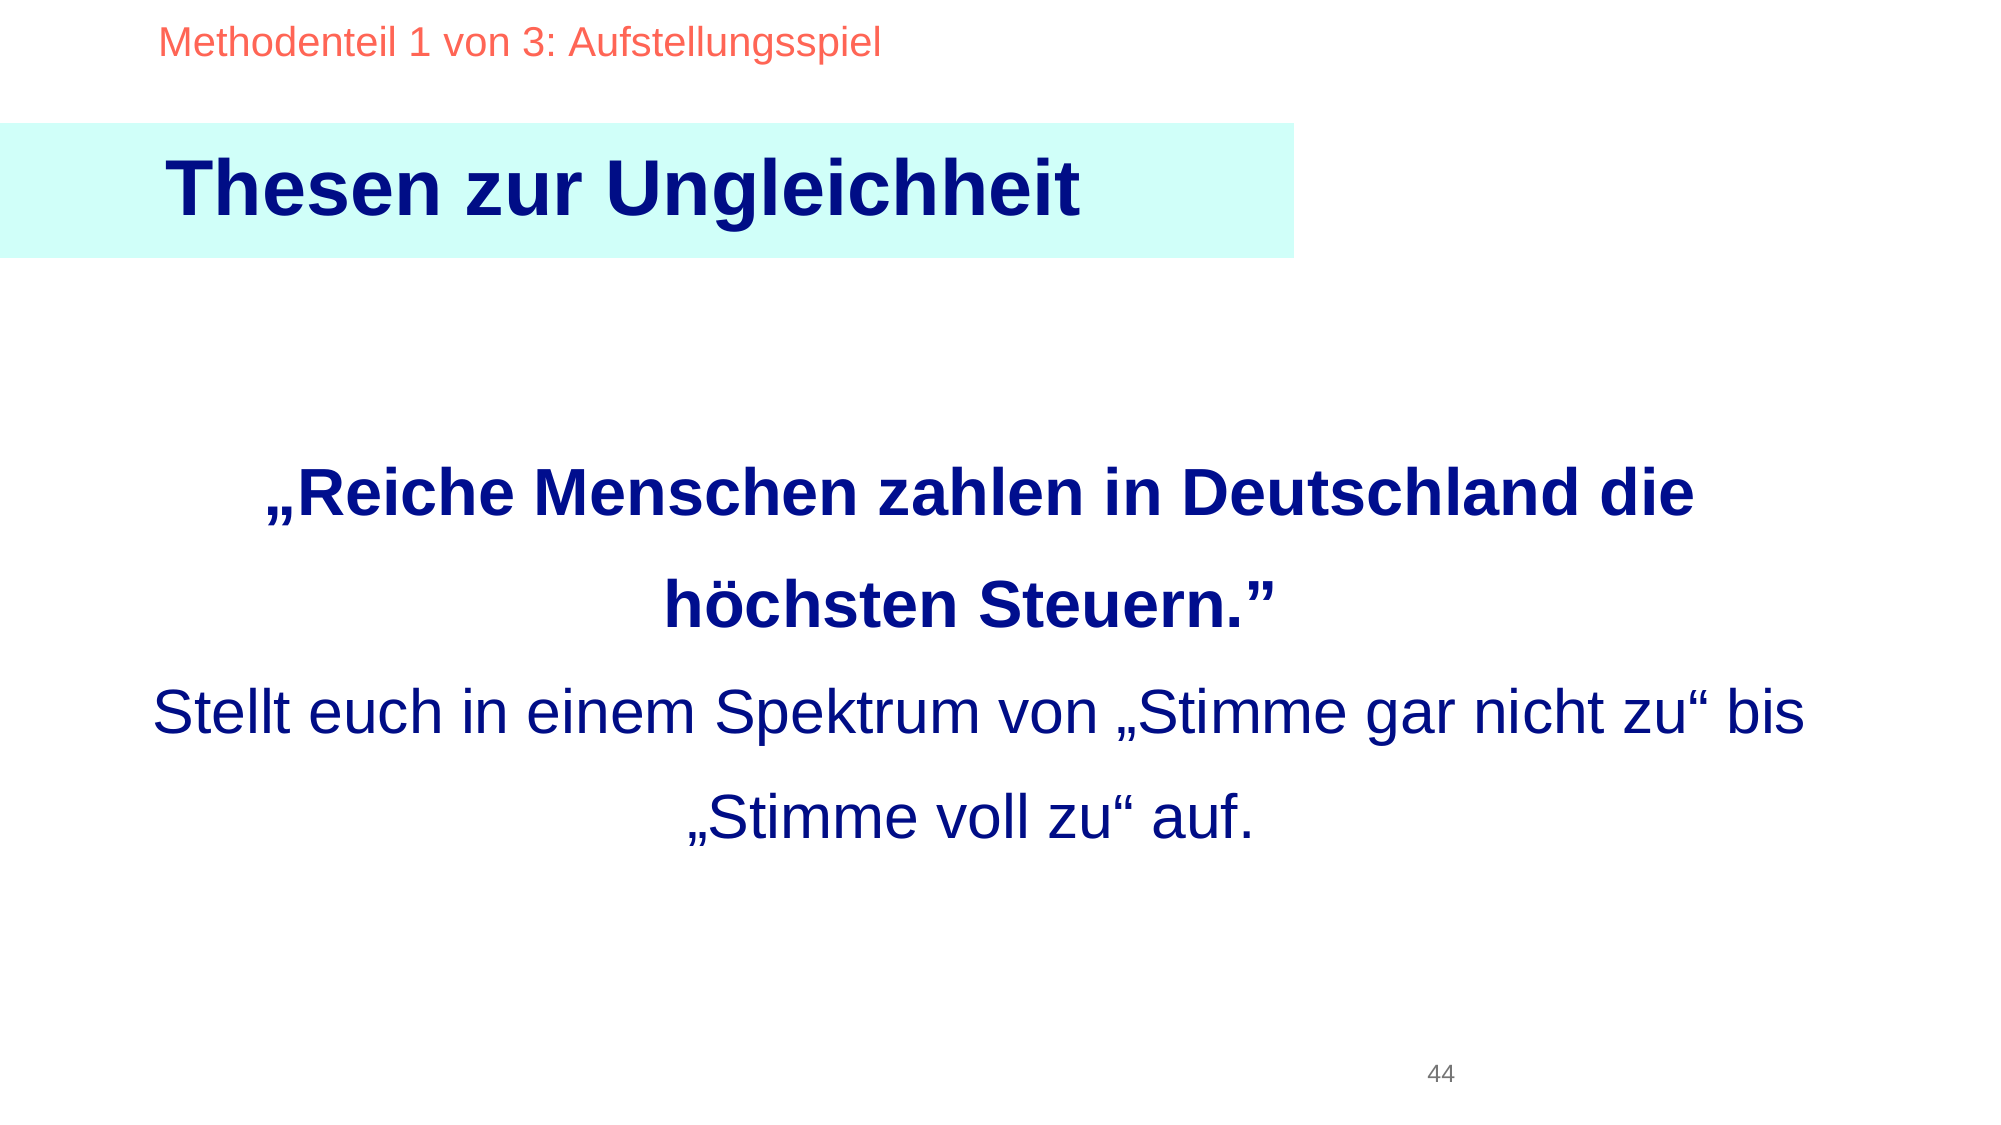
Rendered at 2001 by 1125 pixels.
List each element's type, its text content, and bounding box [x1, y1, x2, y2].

list Thesen zur Ungleichheit [150, 126, 1201, 255]
list „Reiche Menschen zahlen in Deutschland die höchsten Steuern.” Stellt euch in einem Spektrum von „Stimme gar nicht zu“ bis „Stimme voll zu“ auf. [137, 299, 1863, 1065]
list Methodenteil 1 von 3: Aufstellungsspiel [105, 12, 1242, 93]
